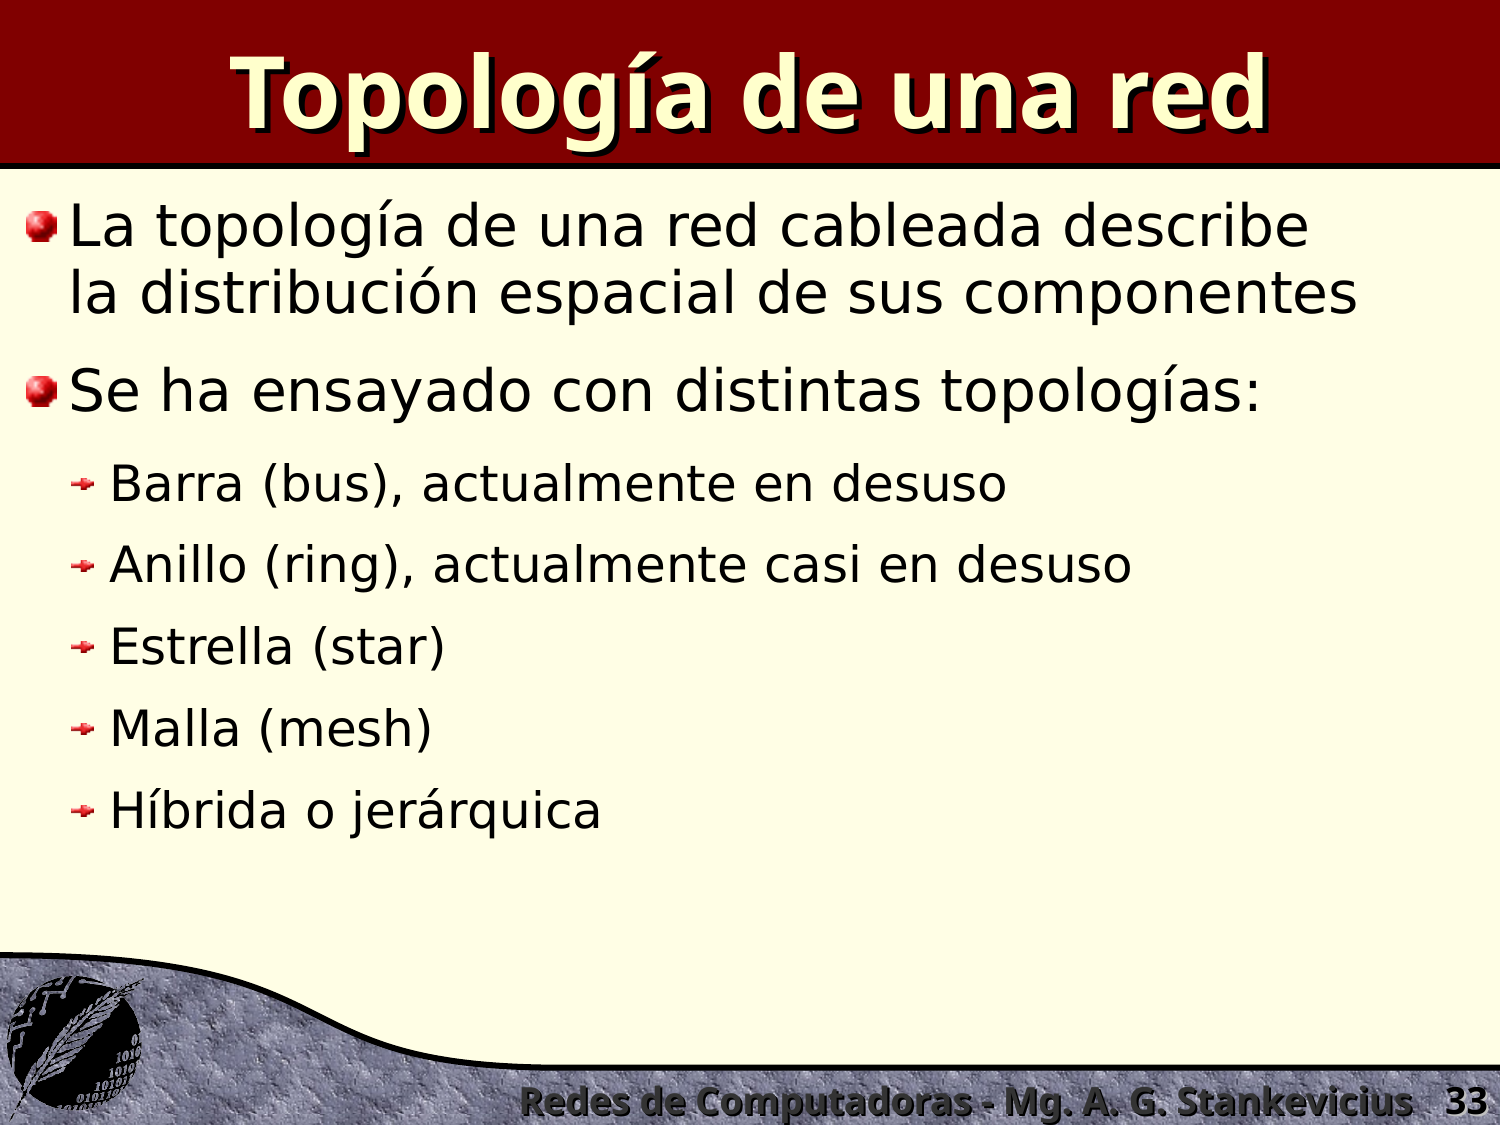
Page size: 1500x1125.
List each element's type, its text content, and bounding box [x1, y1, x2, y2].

picture [1047, 1100, 1054, 1110]
picture [0, 959, 1500, 1125]
title Topología de una red [15, 5, 1485, 160]
list La topología de una red cableada describe la distribución espacial de sus componentes Se ha ensayado con distintas topologías: Barra (bus), actualmente en desuso Anillo (ring), actualmente casi en desuso Estrella (star) Malla (mesh) Híbrida o jerárquica [11, 192, 1486, 845]
picture [790, 1100, 795, 1110]
